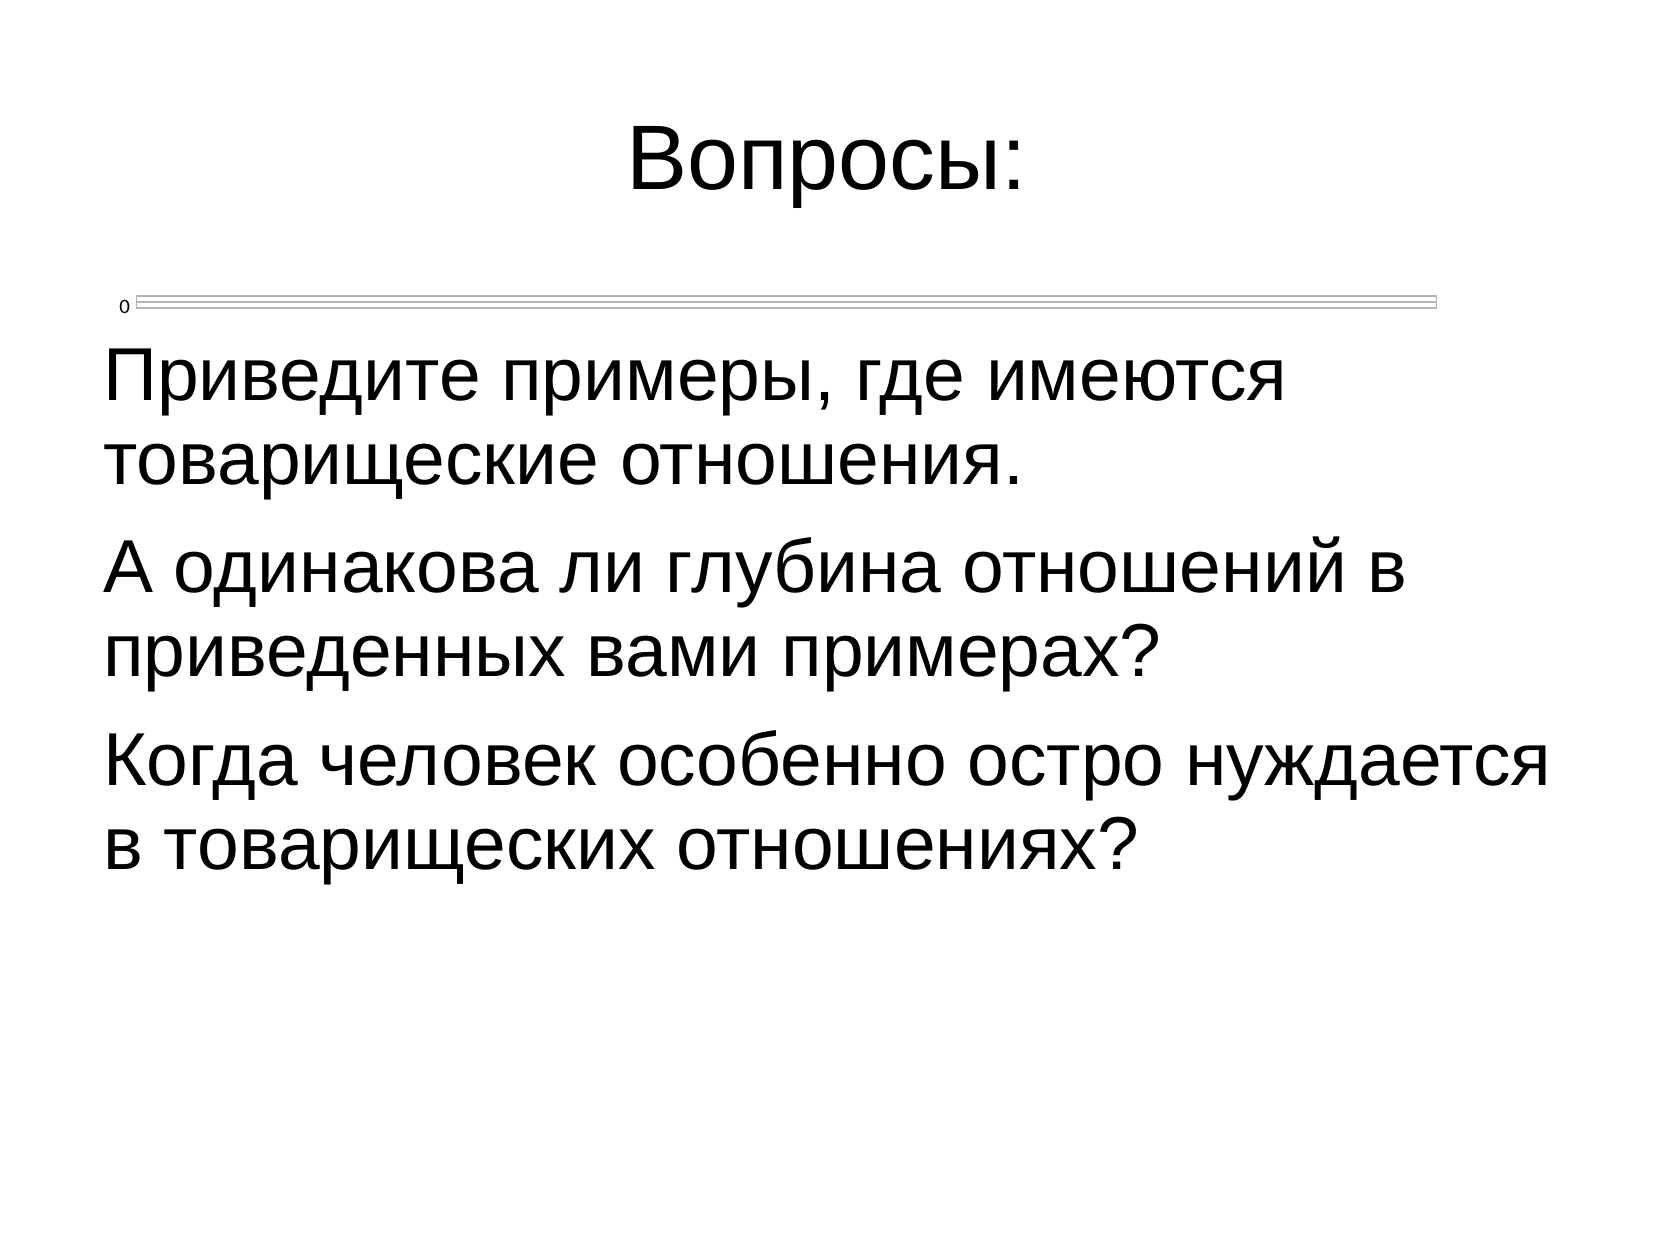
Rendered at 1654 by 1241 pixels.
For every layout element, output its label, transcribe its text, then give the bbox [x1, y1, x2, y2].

text_box Приведите примеры, где имеются товарищеские отношения. А одинакова ли глубина отношений в приведенных вами примерах? Когда человек особенно остро нуждается в товарищеских отношениях? [88, 324, 1595, 1123]
title Вопросы: [82, 49, 1571, 257]
chart [91, 295, 1477, 319]
